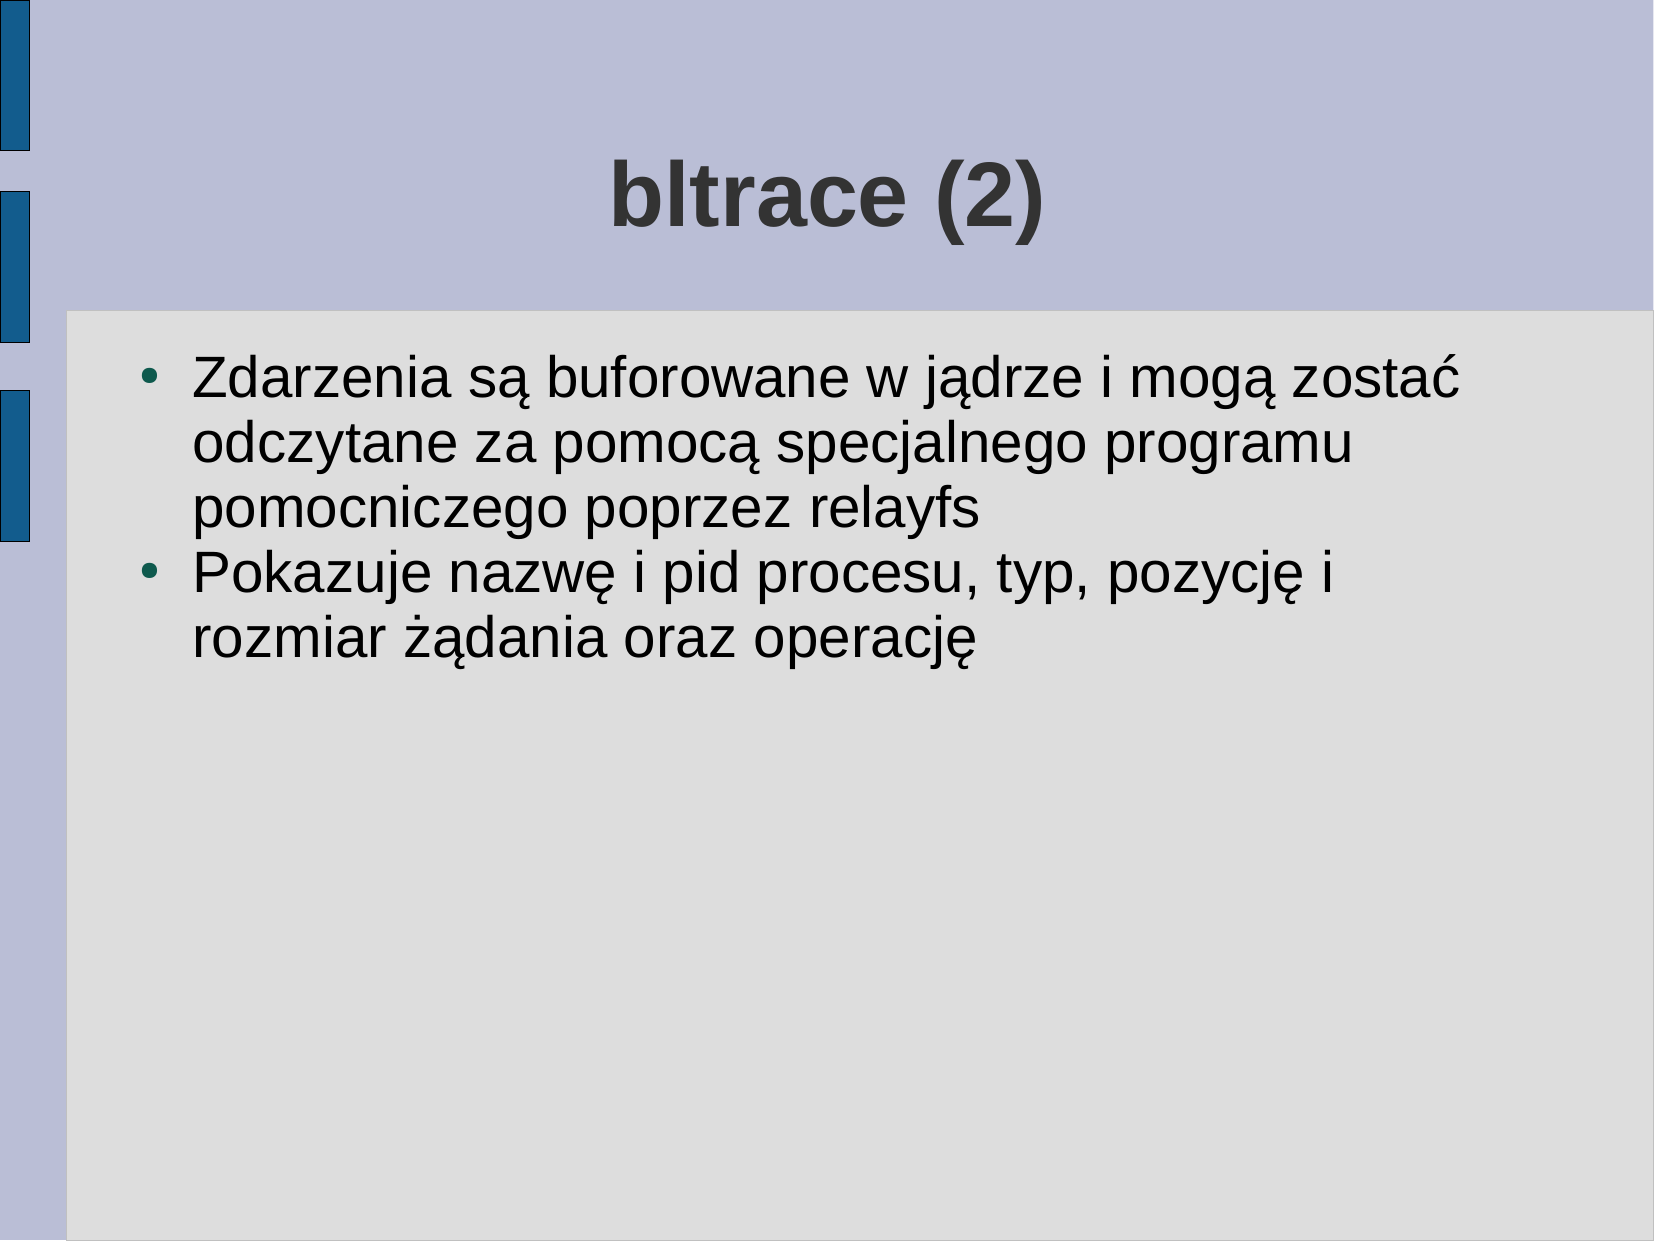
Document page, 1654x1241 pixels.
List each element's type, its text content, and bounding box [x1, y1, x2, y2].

title bltrace (2) [121, 91, 1534, 299]
list Zdarzenia są buforowane w jądrze i mogą zostać odczytane za pomocą specjalnego programu pomocniczego poprzez relayfs Pokazuje nazwę i pid procesu, typ, pozycję i rozmiar żądania oraz operację [121, 344, 1534, 1127]
